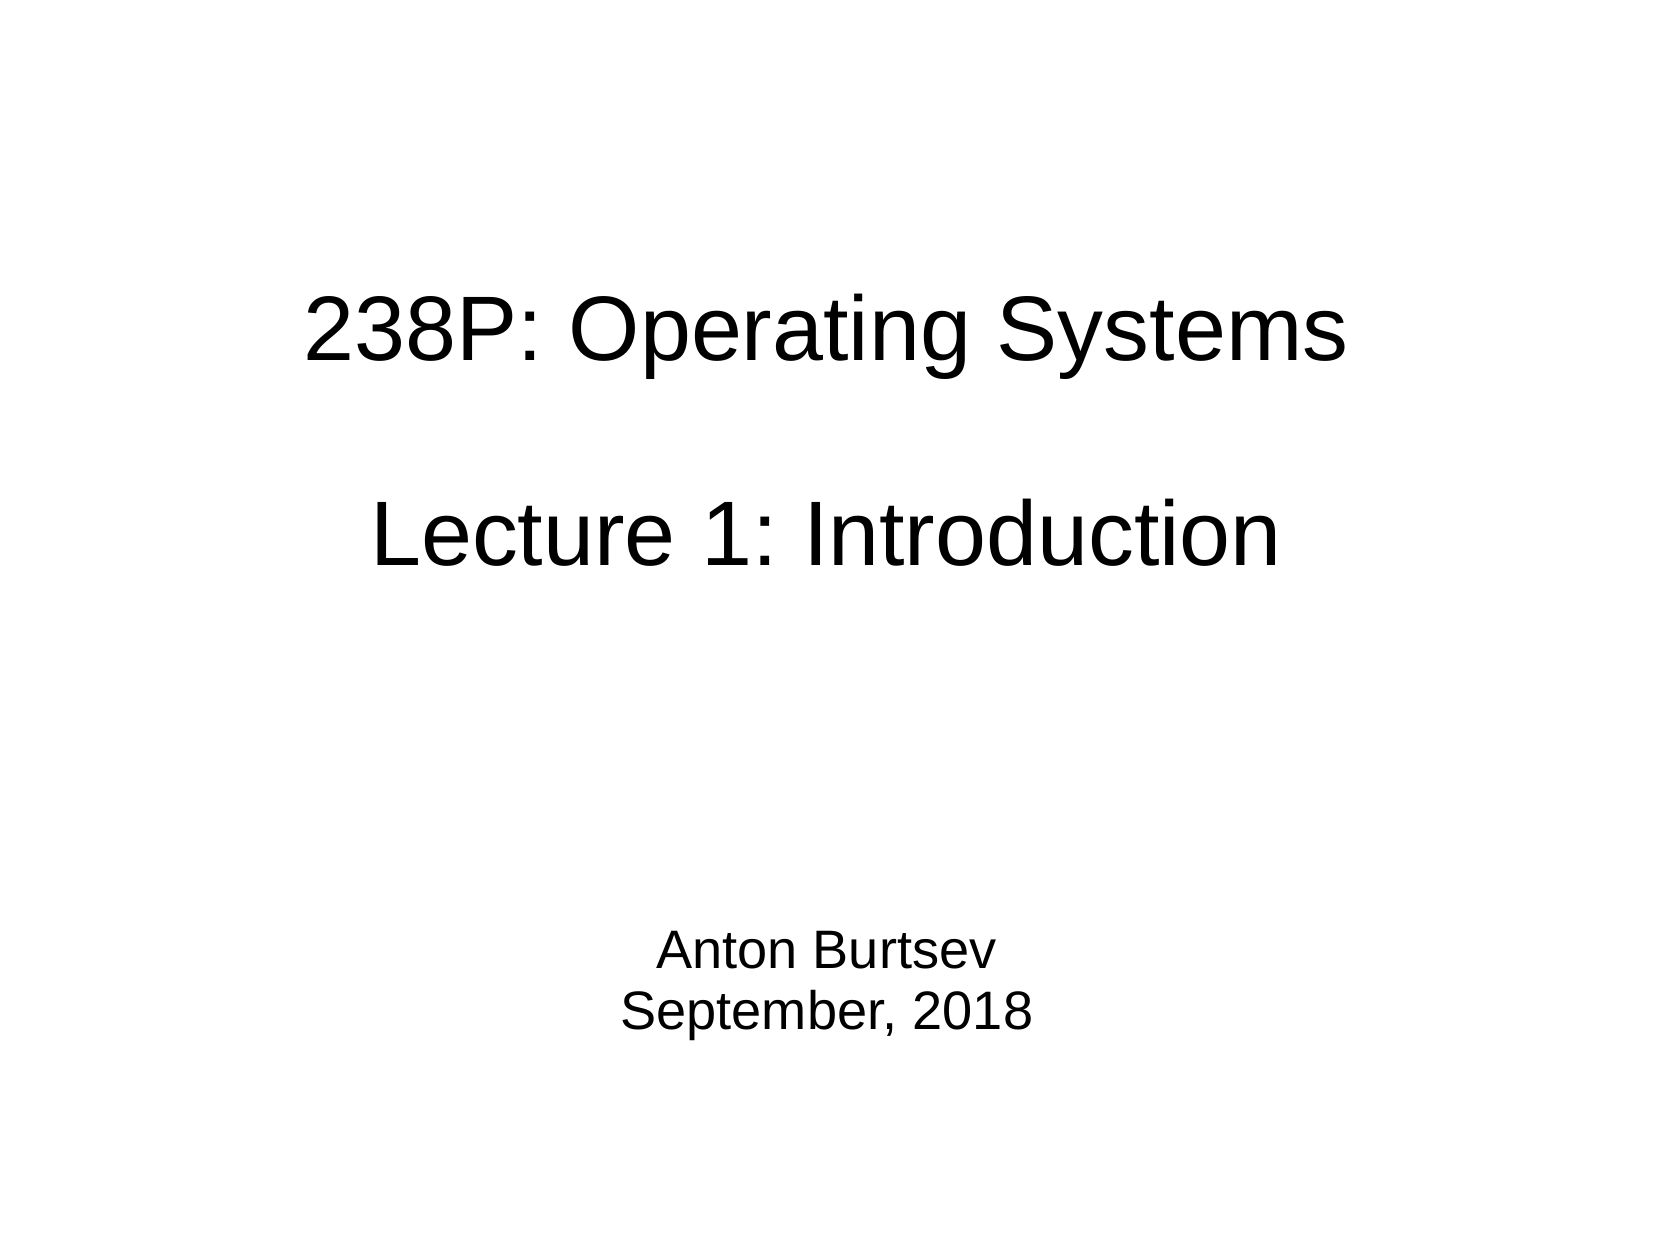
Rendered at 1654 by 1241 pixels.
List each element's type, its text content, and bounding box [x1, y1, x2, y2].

subtitle Anton Burtsev September, 2018 [82, 637, 1571, 1109]
title 238P: Operating Systems Lecture 1: Introduction [82, 113, 1571, 637]
